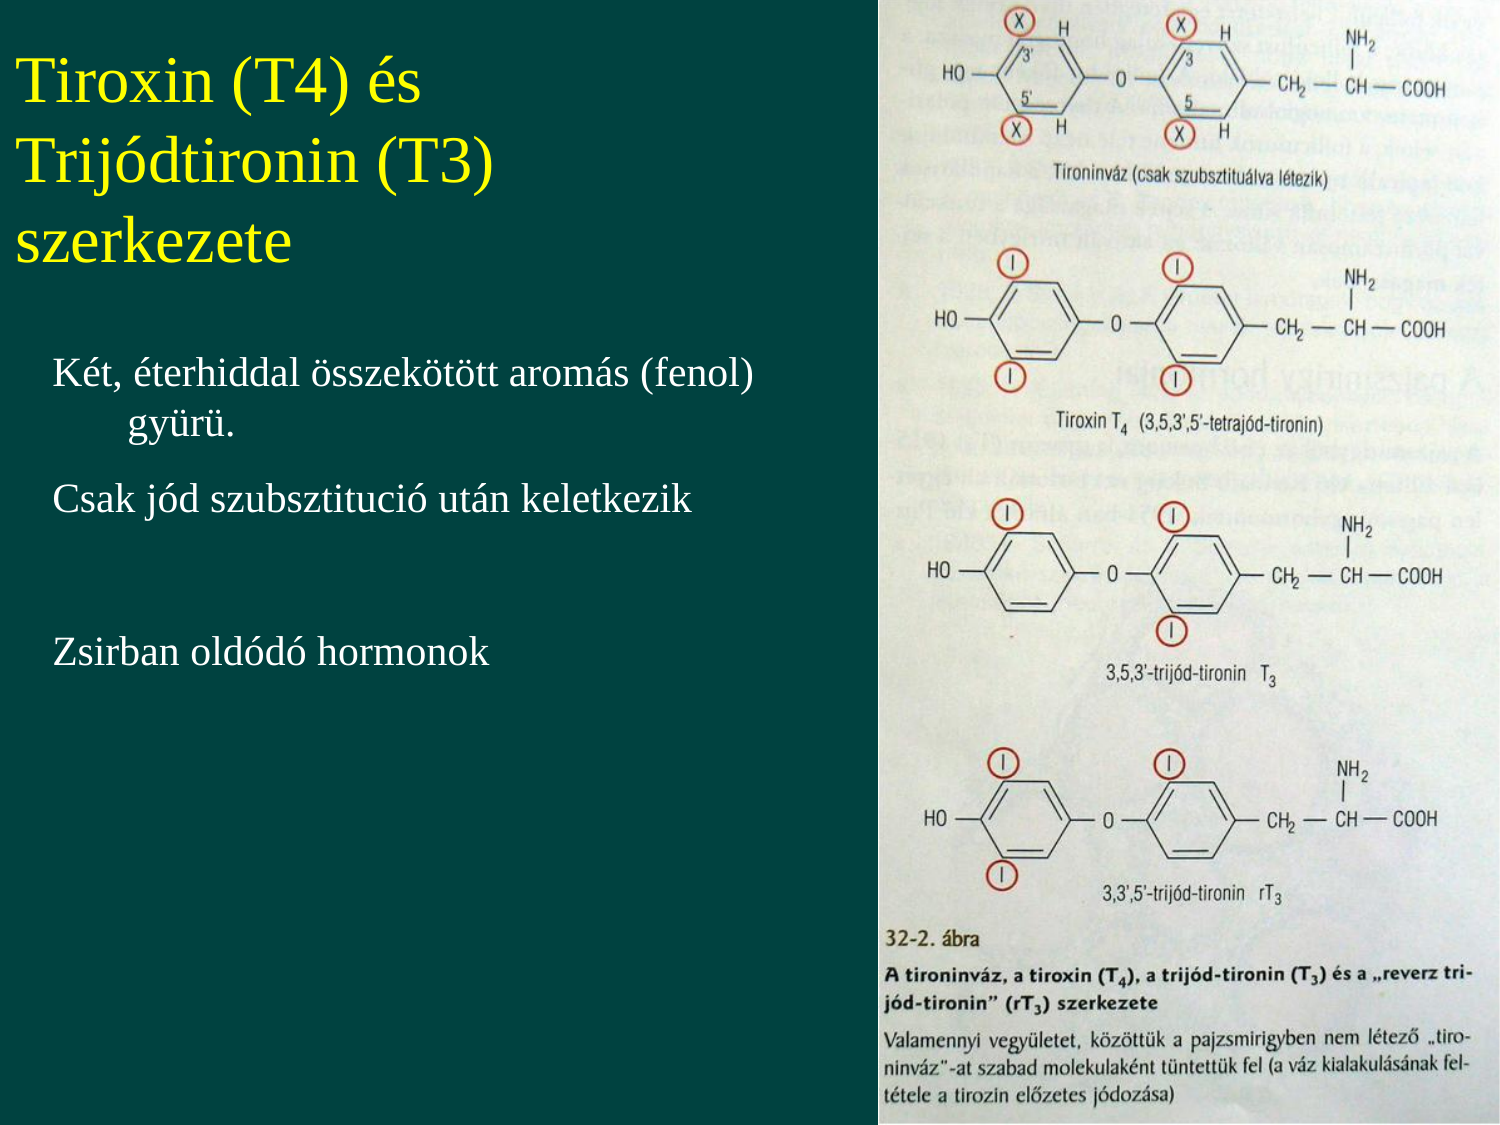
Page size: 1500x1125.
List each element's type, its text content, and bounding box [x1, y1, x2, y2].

title Tiroxin (T4) és Trijódtironin (T3) szerkezete [0, 62, 550, 250]
text_box Két, éterhiddal összekötött aromás (fenol) gyürü. Csak jód szubsztitució után keletkezik Zsirban oldódó hormonok [37, 337, 776, 682]
picture [878, 0, 1500, 1125]
